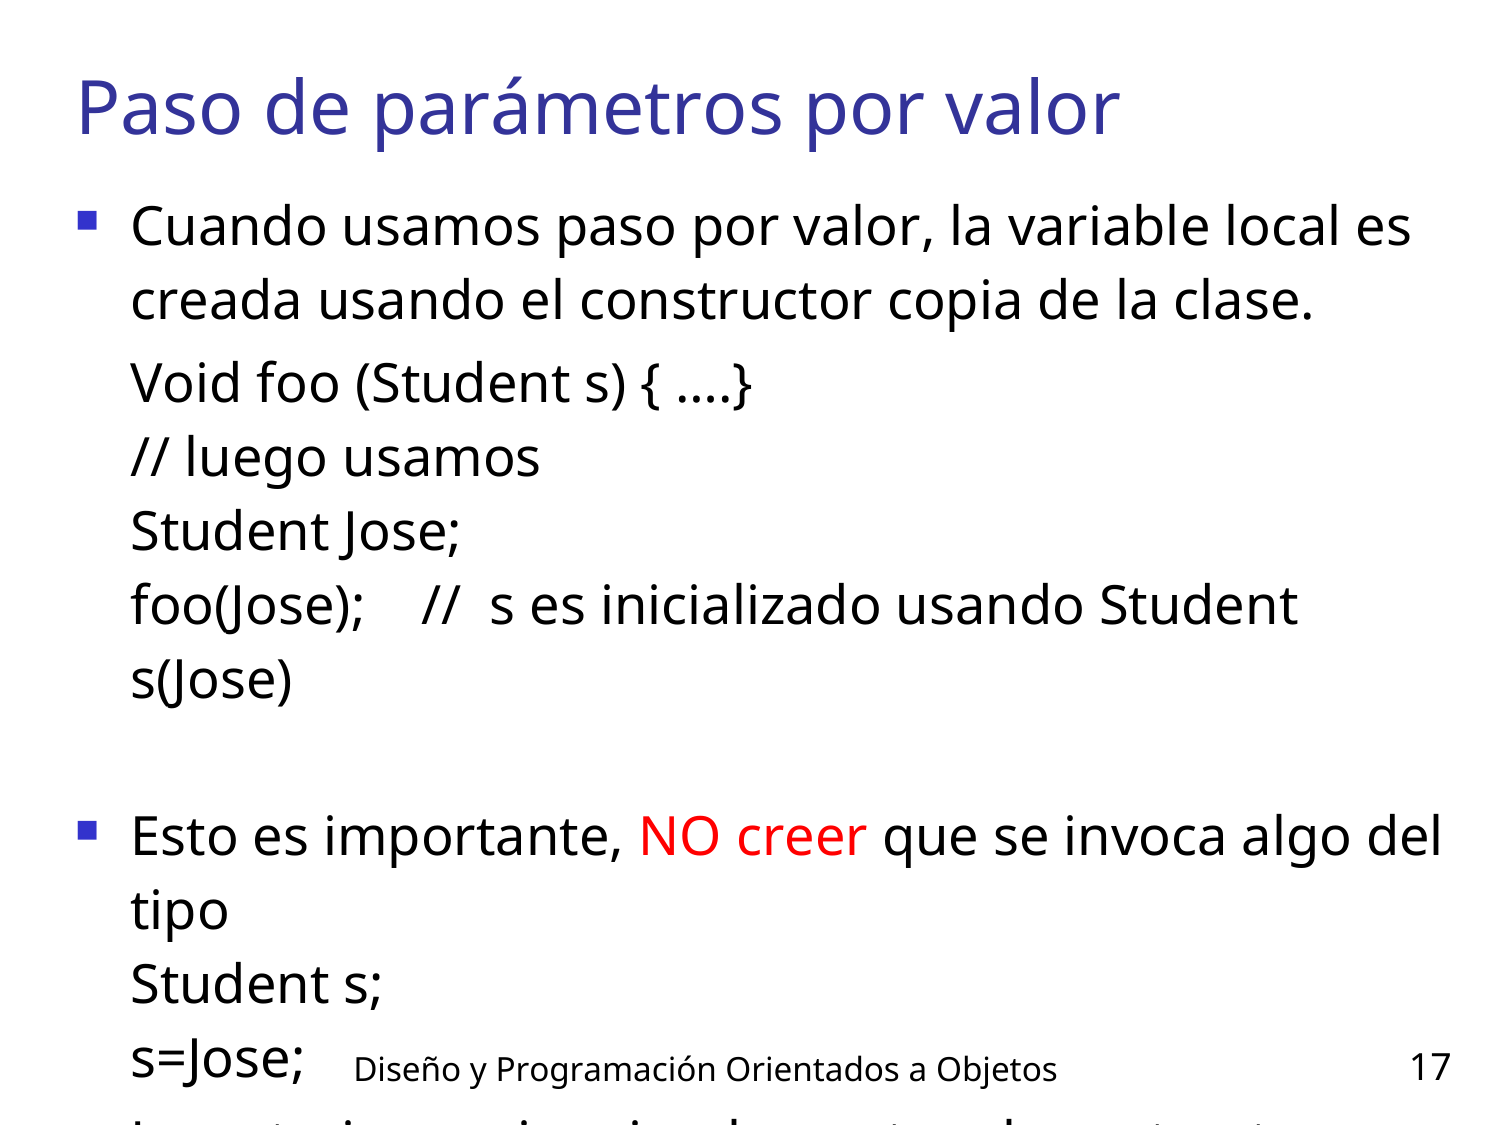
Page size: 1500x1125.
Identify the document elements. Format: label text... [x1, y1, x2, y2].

title Paso de parámetros por valor [75, 19, 1466, 182]
list Cuando usamos paso por valor, la variable local es creada usando el constructor copia de la clase. Void foo (Student s) { ….} // luego usamos Student Jose; foo(Jose); // s es inicializado usando Student s(Jose) Esto es importante, NO creer que se invoca algo del tipo Student s; s=Jose; Lo anterior sugiere implementar el constructor copia. La acción por omisión de constructor copia y asignación es copia baja. [75, 187, 1462, 998]
